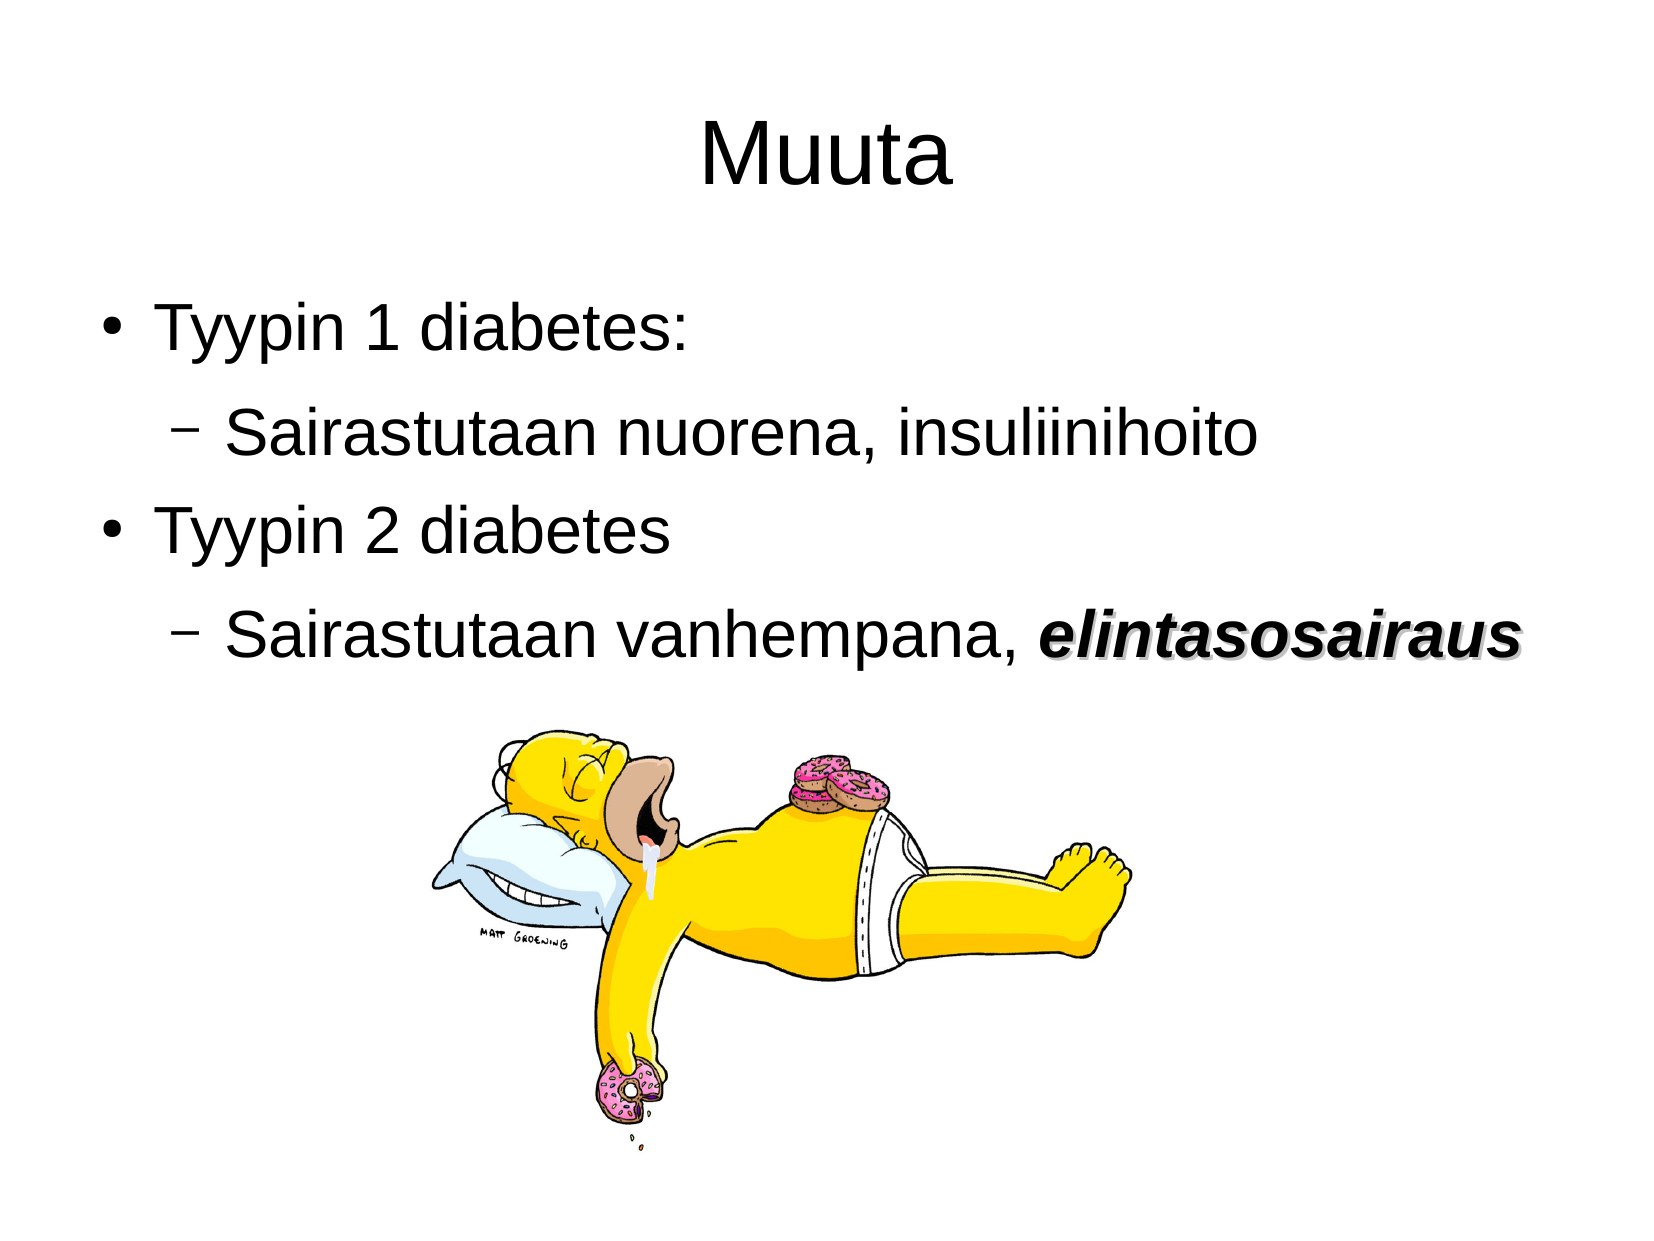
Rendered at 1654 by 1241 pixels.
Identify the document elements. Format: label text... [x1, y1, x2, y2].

picture [429, 718, 1136, 1159]
list Tyypin 1 diabetes: Sairastutaan nuorena, insuliinihoito Tyypin 2 diabetes Sairastutaan vanhempana, elintasosairaus [82, 290, 1570, 1010]
title Muuta [82, 31, 1570, 274]
